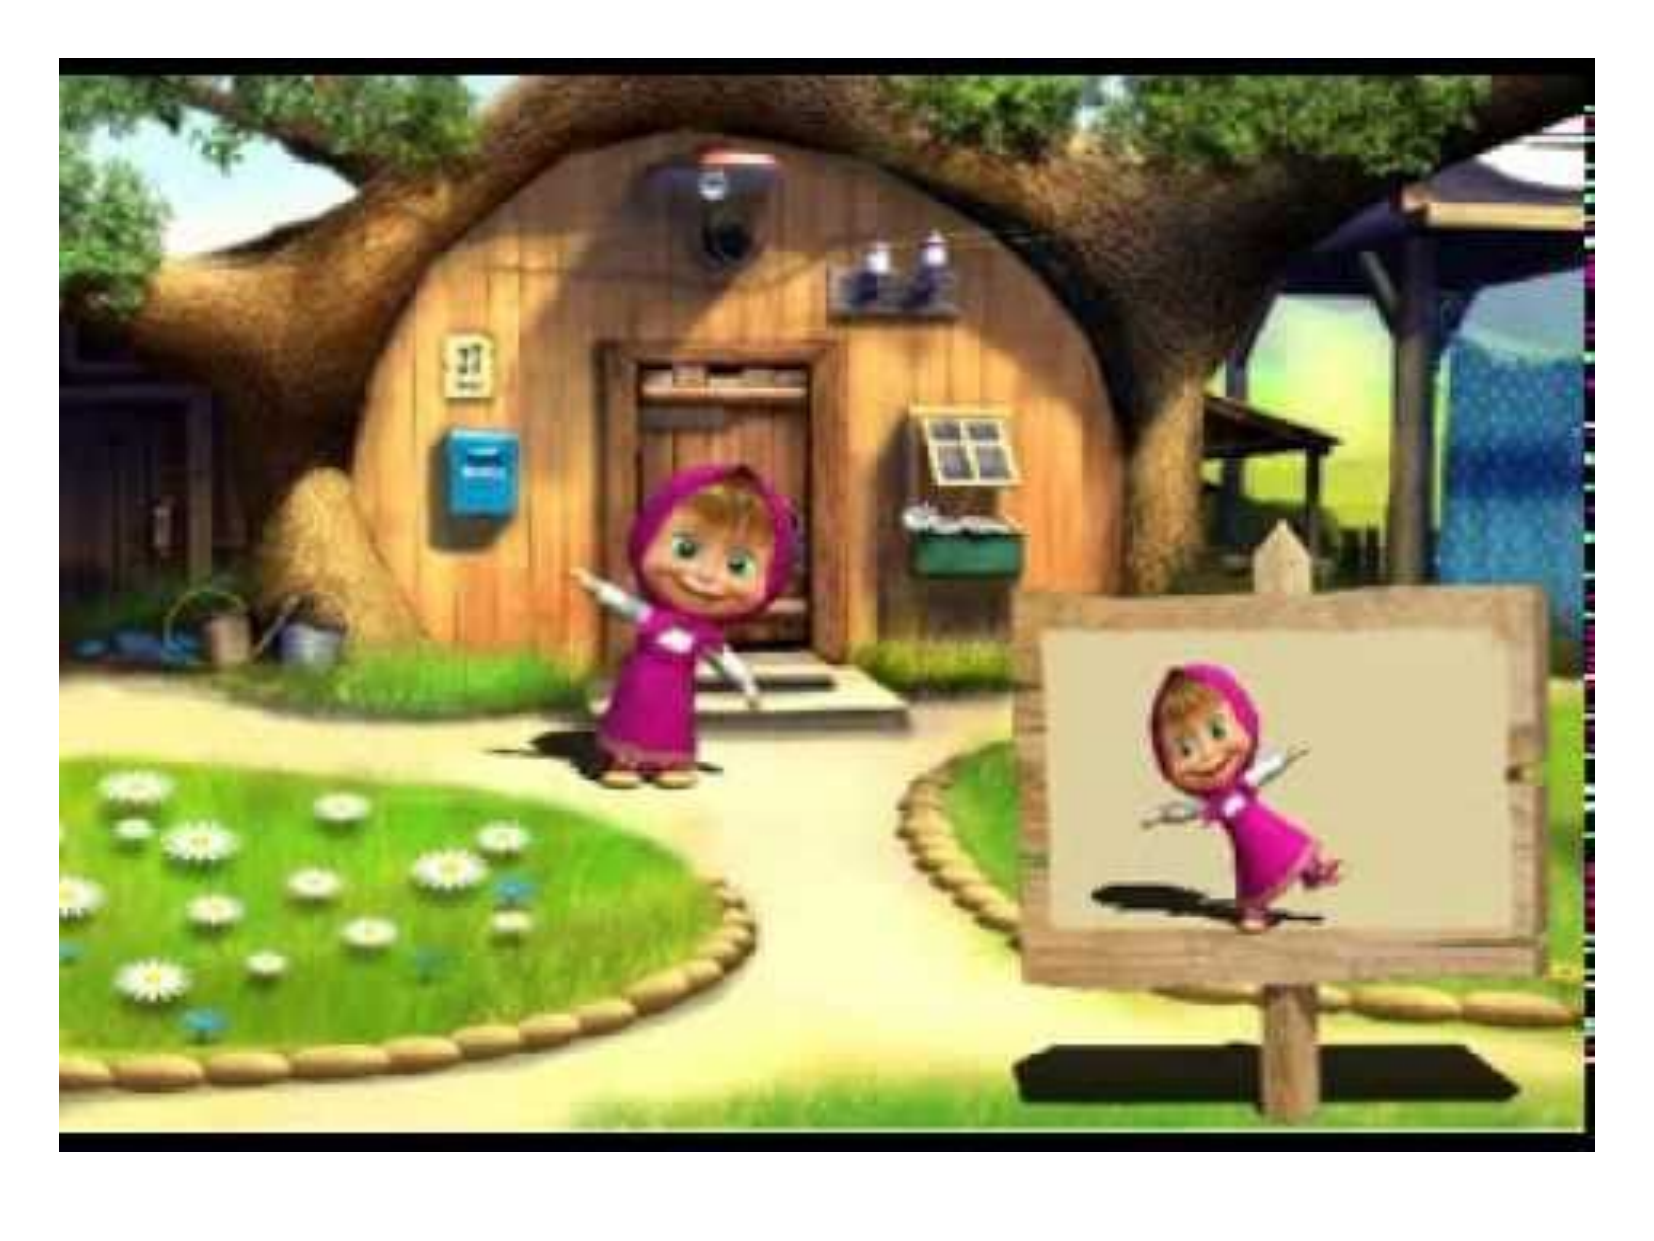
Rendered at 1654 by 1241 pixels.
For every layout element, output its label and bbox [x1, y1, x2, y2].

picture [59, 58, 1595, 1152]
